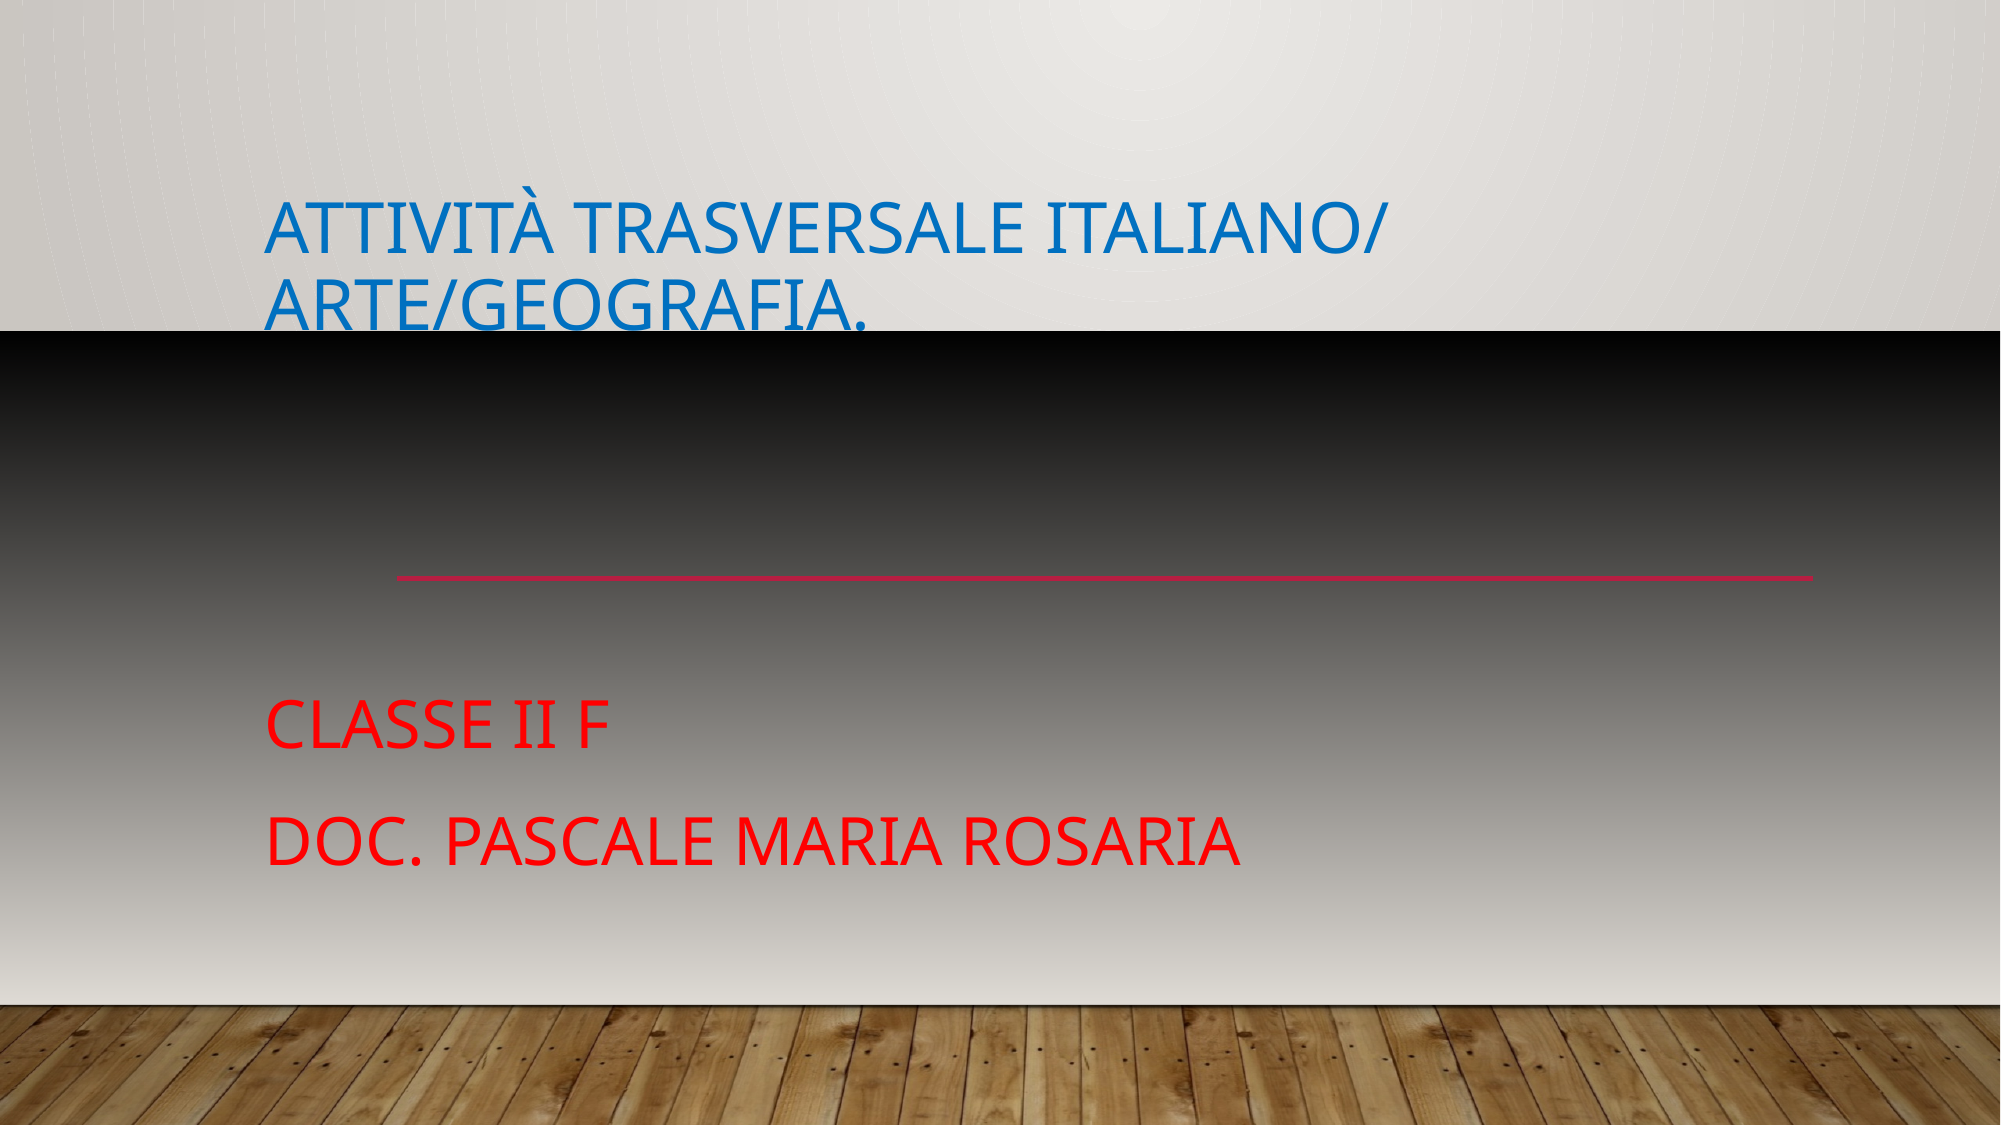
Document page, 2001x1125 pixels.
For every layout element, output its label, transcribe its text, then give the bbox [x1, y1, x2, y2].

subtitle Classe II F Doc. Pascale Maria Rosaria [249, 650, 1698, 941]
title Attività trasversale italiano/ arte/geografia. [249, 184, 1750, 346]
